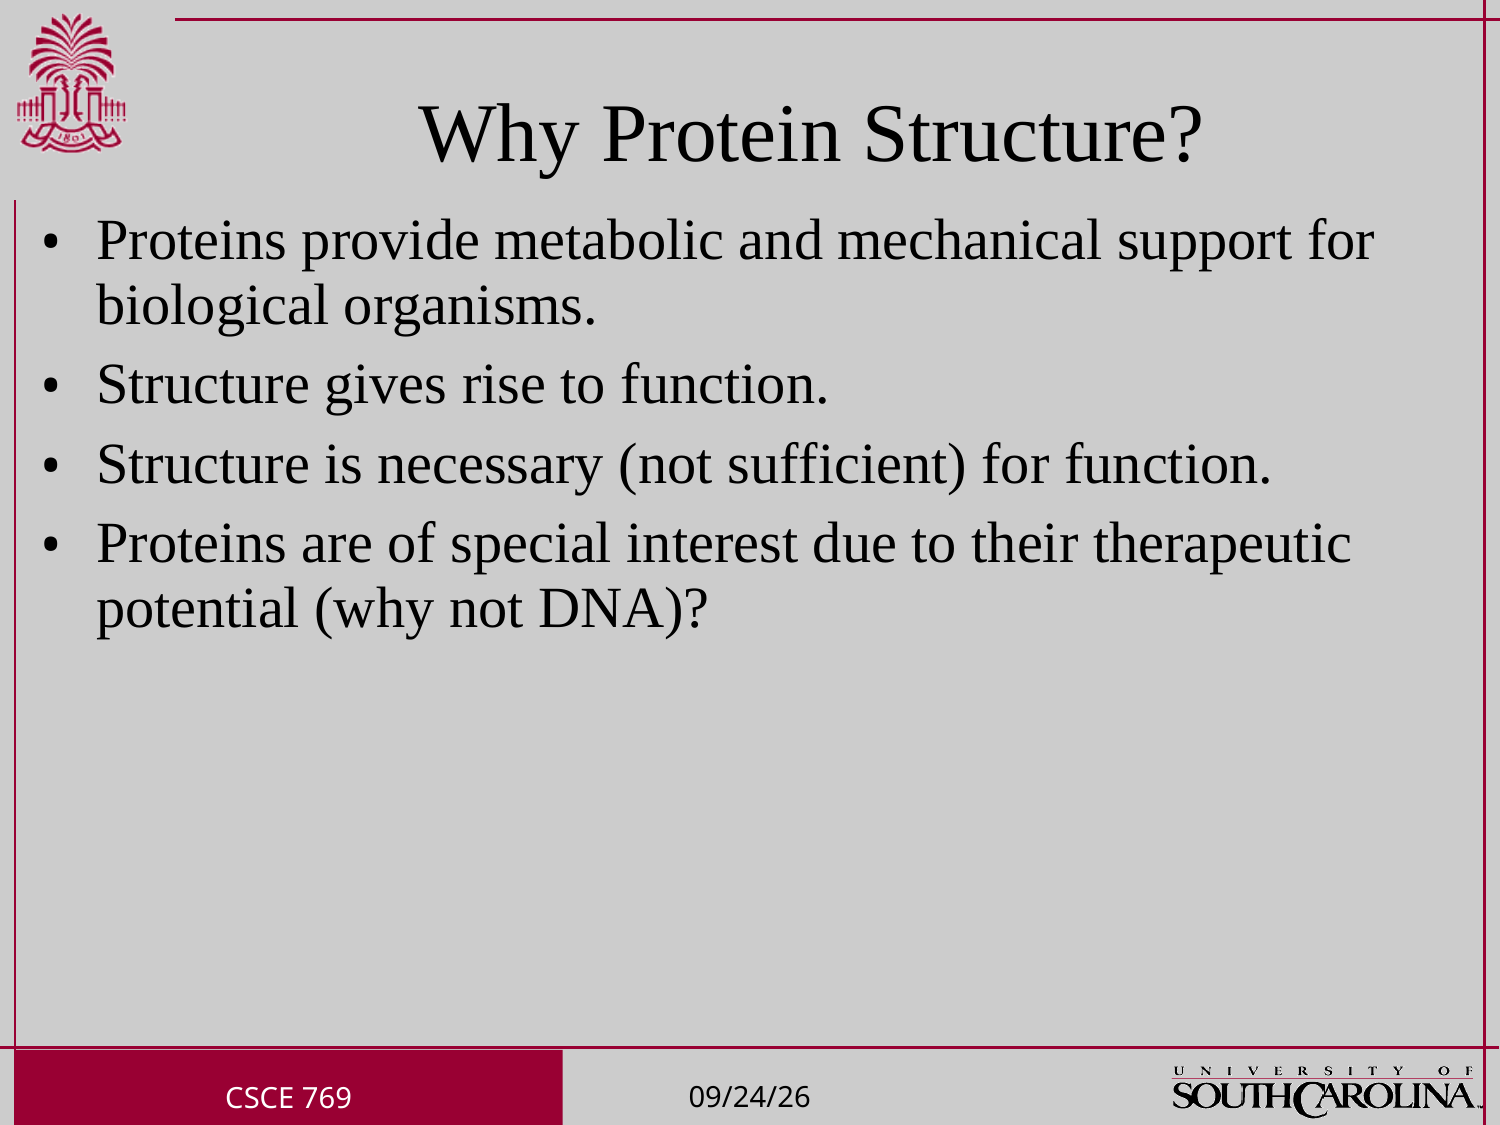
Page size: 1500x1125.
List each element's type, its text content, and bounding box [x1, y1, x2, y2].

picture [12, 12, 131, 155]
list Proteins provide metabolic and mechanical support for biological organisms. Structure gives rise to function. Structure is necessary (not sufficient) for function. Proteins are of special interest due to their therapeutic potential (why not DNA)? [24, 200, 1476, 1028]
title Why Protein Structure? [174, 9, 1450, 188]
picture [1162, 1049, 1483, 1125]
